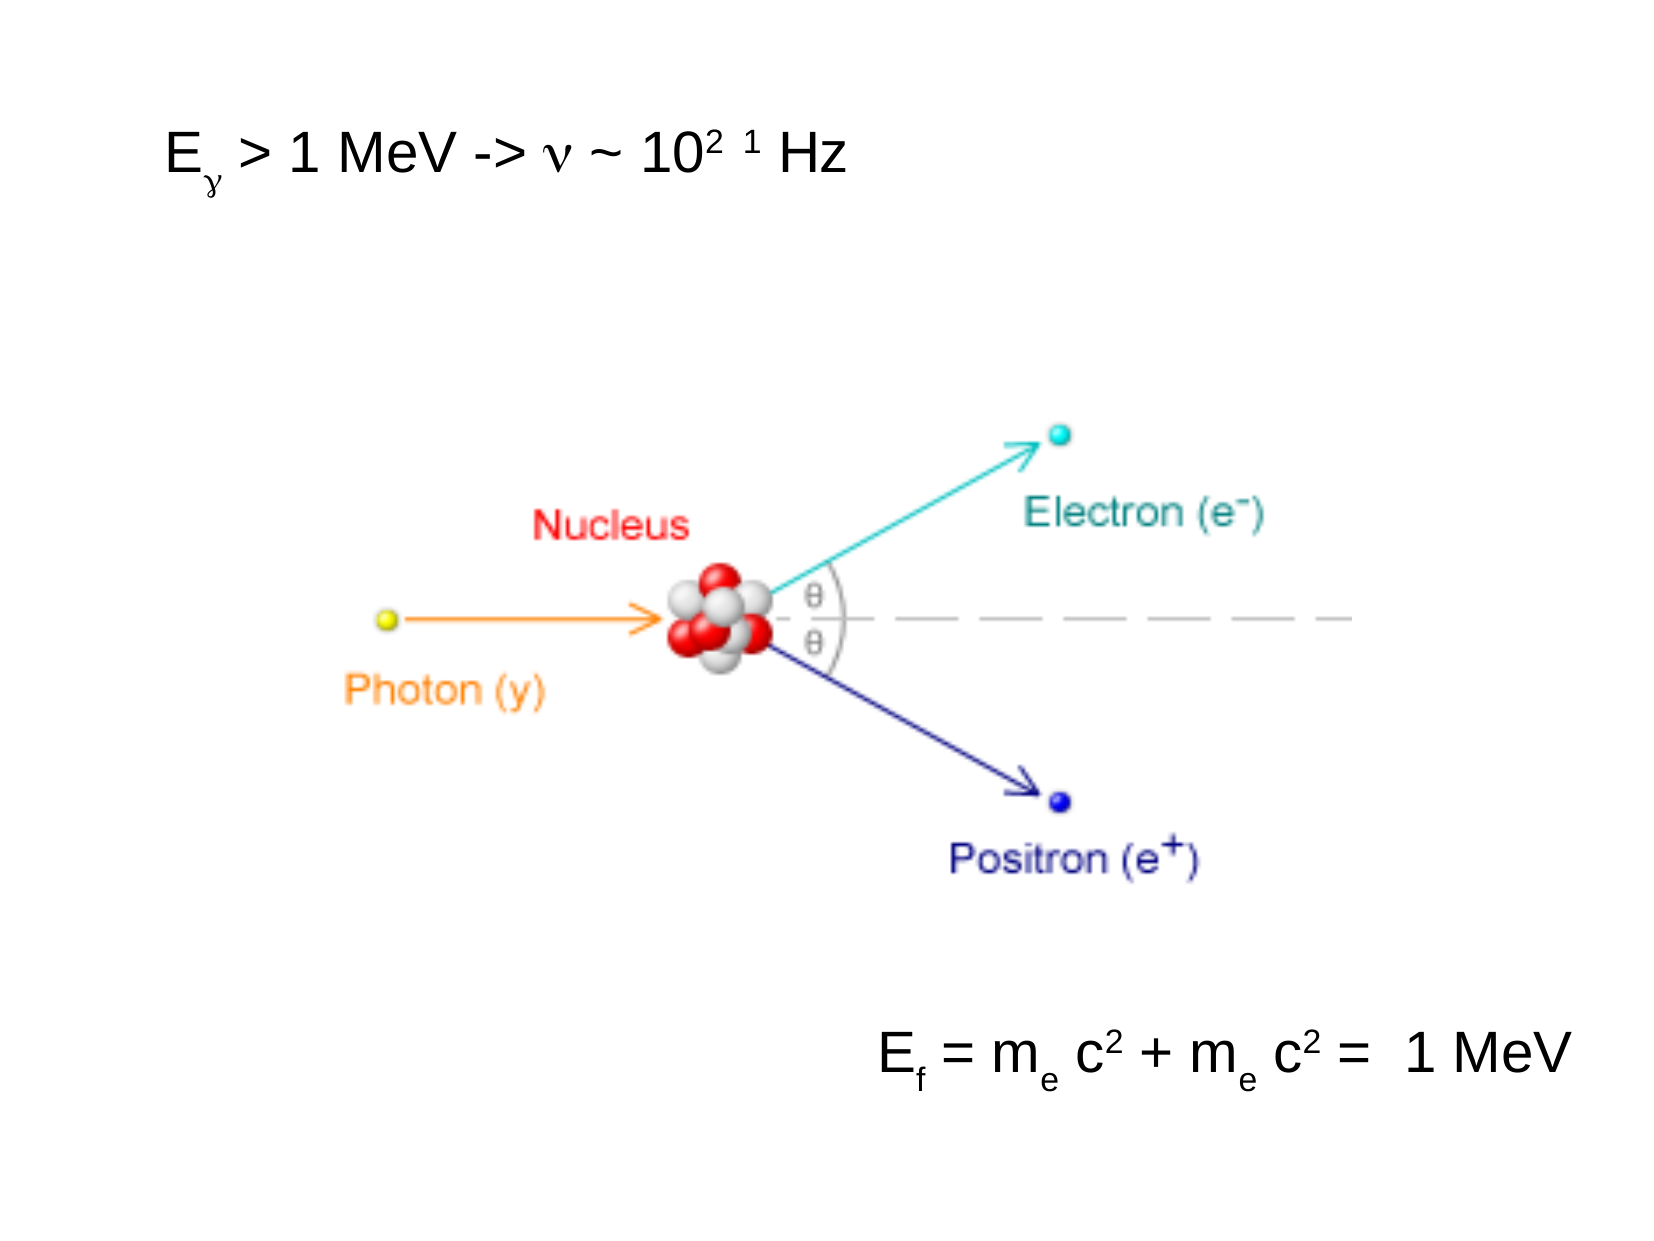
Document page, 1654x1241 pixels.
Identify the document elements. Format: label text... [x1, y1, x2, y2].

picture [301, 241, 1352, 999]
text_box Ef = me c2 + me c2 = 1 MeV [862, 1012, 1588, 1107]
text_box Eg > 1 MeV -> n ~ 102 1 Hz [150, 112, 859, 216]
